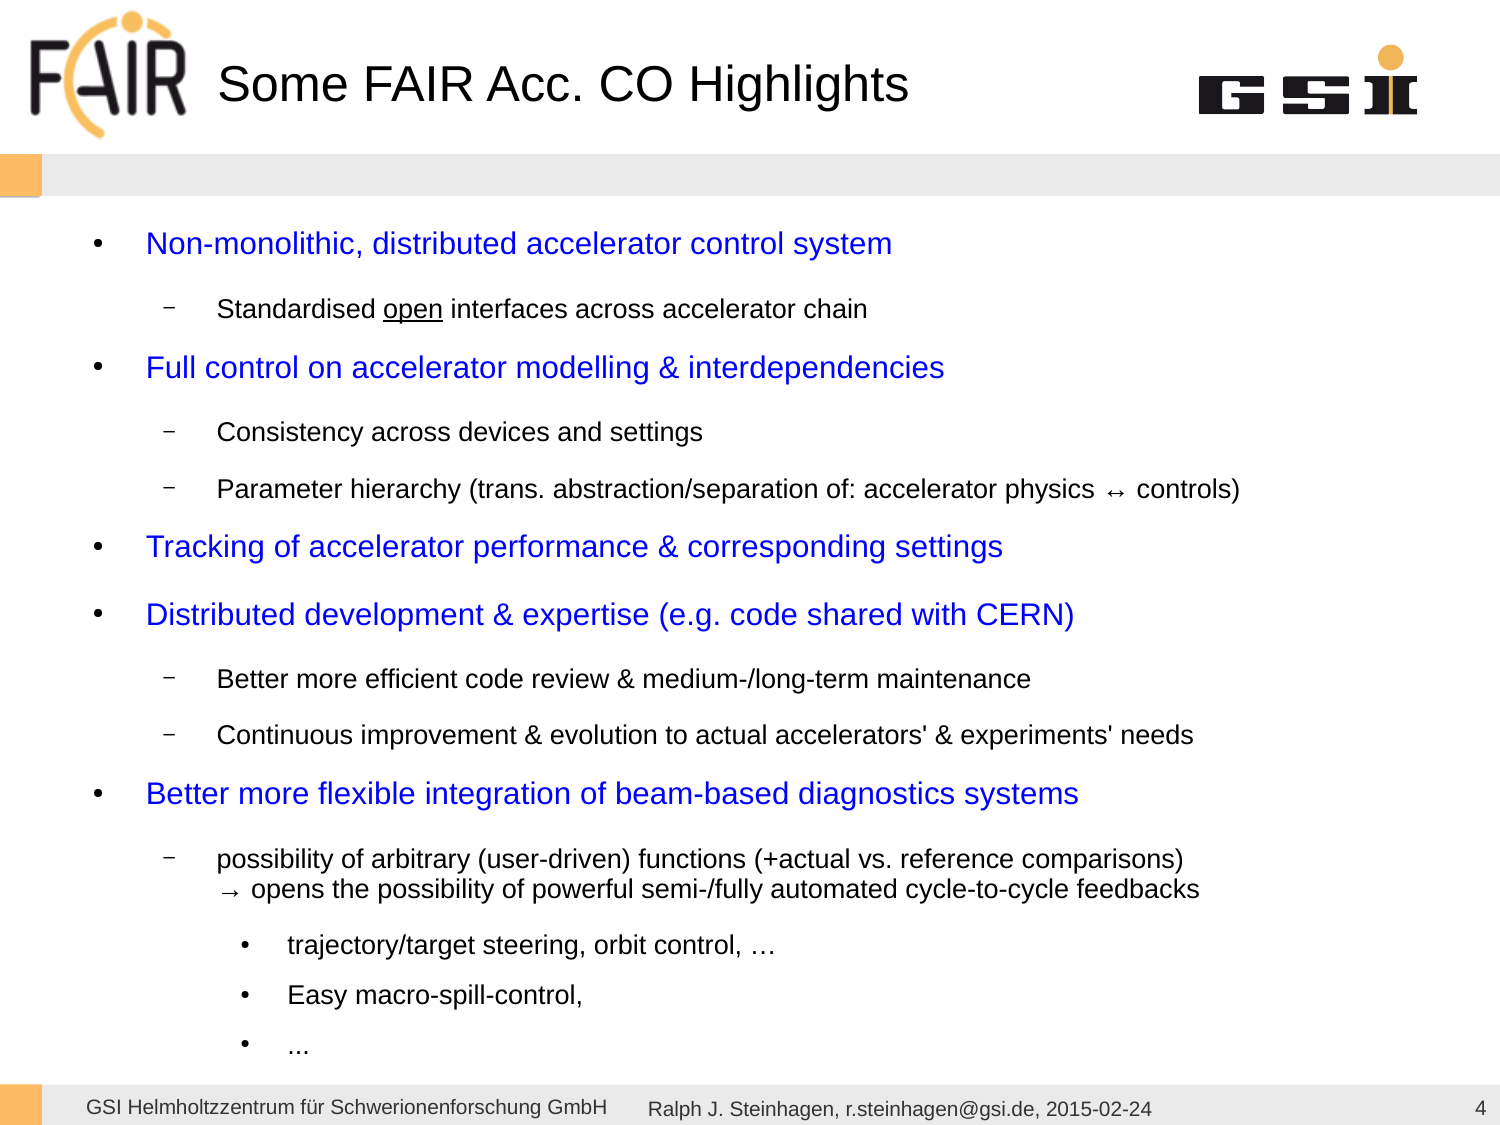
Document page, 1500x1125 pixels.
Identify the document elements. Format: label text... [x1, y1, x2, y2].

picture [30, 9, 187, 141]
list Non-monolithic, distributed accelerator control system Standardised open interfaces across accelerator chain Full control on accelerator modelling & interdependencies Consistency across devices and settings Parameter hierarchy (trans. abstraction/separation of: accelerator physics ↔ controls) Tracking of accelerator performance & corresponding settings Distributed development & expertise (e.g. code shared with CERN) Better more efficient code review & medium-/long-term maintenance Continuous improvement & evolution to actual accelerators' & experiments' needs Better more flexible integration of beam-based diagnostics systems possibility of arbitrary (user-driven) functions (+actual vs. reference comparisons) → opens the possibility of powerful semi-/fully automated cycle-to-cycle feedbacks trajectory/target steering, orbit control, … Easy macro-spill-control, ... [75, 226, 1425, 1050]
title Some FAIR Acc. CO Highlights [217, 20, 1180, 147]
picture [1197, 42, 1419, 117]
